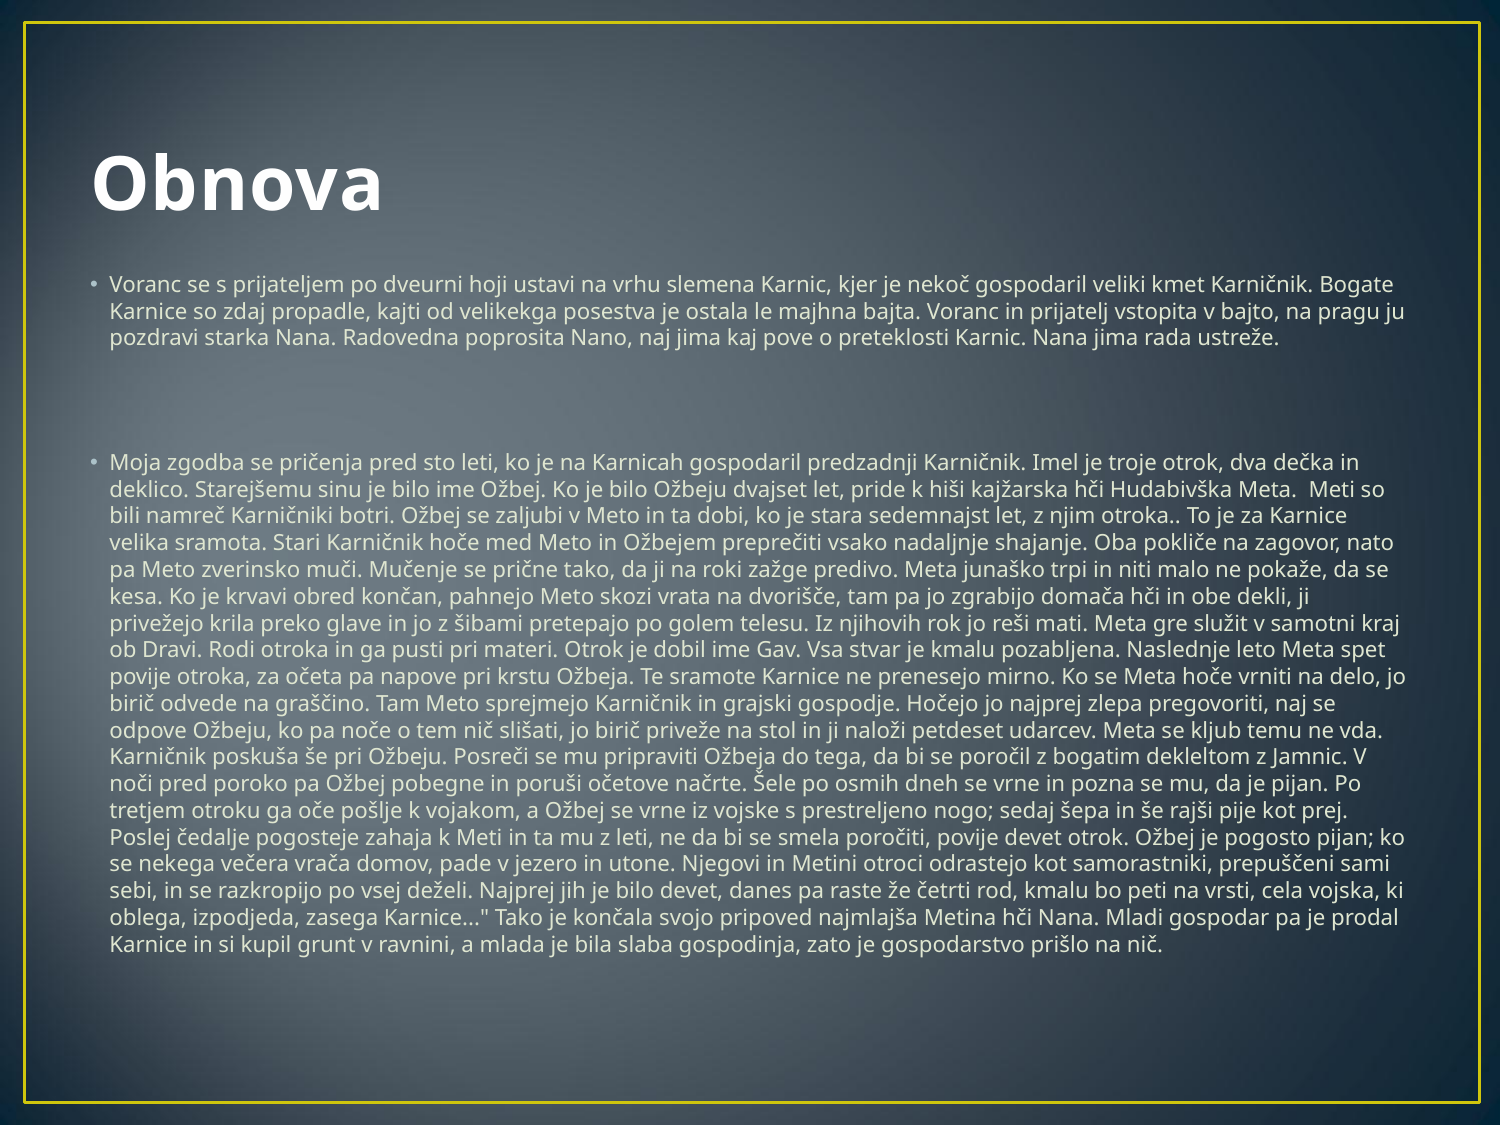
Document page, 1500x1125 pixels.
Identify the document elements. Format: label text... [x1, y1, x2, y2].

title Obnova [75, 45, 1425, 233]
picture [0, 0, 1500, 1125]
list Voranc se s prijateljem po dveurni hoji ustavi na vrhu slemena Karnic, kjer je nekoč gospodaril veliki kmet Karničnik. Bogate Karnice so zdaj propadle, kajti od velikekga posestva je ostala le majhna bajta. Voranc in prijatelj vstopita v bajto, na pragu ju pozdravi starka Nana. Radovedna poprosita Nano, naj jima kaj pove o preteklosti Karnic. Nana jima rada ustreže. Moja zgodba se pričenja pred sto leti, ko je na Karnicah gospodaril predzadnji Karničnik. Imel je troje otrok, dva dečka in deklico. Starejšemu sinu je bilo ime Ožbej. Ko je bilo Ožbeju dvajset let, pride k hiši kajžarska hči Hudabivška Meta. Meti so bili namreč Karničniki botri. Ožbej se zaljubi v Meto in ta dobi, ko je stara sedemnajst let, z njim otroka.. To je za Karnice velika sramota. Stari Karničnik hoče med Meto in Ožbejem preprečiti vsako nadaljnje shajanje. Oba pokliče na zagovor, nato pa Meto zverinsko muči. Mučenje se prične tako, da ji na roki zažge predivo. Meta junaško trpi in niti malo ne pokaže, da se kesa. Ko je krvavi obred končan, pahnejo Meto skozi vrata na dvorišče, tam pa jo zgrabijo domača hči in obe dekli, ji privežejo krila preko glave in jo z šibami pretepajo po golem telesu. Iz njihovih rok jo reši mati. Meta gre služit v samotni kraj ob Dravi. Rodi otroka in ga pusti pri materi. Otrok je dobil ime Gav. Vsa stvar je kmalu pozabljena. Naslednje leto Meta spet povije otroka, za očeta pa napove pri krstu Ožbeja. Te sramote Karnice ne prenesejo mirno. Ko se Meta hoče vrniti na delo, jo birič odvede na graščino. Tam Meto sprejmejo Karničnik in grajski gospodje. Hočejo jo najprej zlepa pregovoriti, naj se odpove Ožbeju, ko pa noče o tem nič slišati, jo birič priveže na stol in ji naloži petdeset udarcev. Meta se kljub temu ne vda. Karničnik poskuša še pri Ožbeju. Posreči se mu pripraviti Ožbeja do tega, da bi se poročil z bogatim dekleltom z Jamnic. V noči pred poroko pa Ožbej pobegne in poruši očetove načrte. Šele po osmih dneh se vrne in pozna se mu, da je pijan. Po tretjem otroku ga oče pošlje k vojakom, a Ožbej se vrne iz vojske s prestreljeno nogo; sedaj šepa in še rajši pije kot prej. Poslej čedalje pogosteje zahaja k Meti in ta mu z leti, ne da bi se smela poročiti, povije devet otrok. Ožbej je pogosto pijan; ko se nekega večera vrača domov, pade v jezero in utone. Njegovi in Metini otroci odrastejo kot samorastniki, prepuščeni sami sebi, in se razkropijo po vsej deželi. Najprej jih je bilo devet, danes pa raste že četrti rod, kmalu bo peti na vrsti, cela vojska, ki oblega, izpodjeda, zasega Karnice..." Tako je končala svojo pripoved najmlajša Metina hči Nana. Mladi gospodar pa je prodal Karnice in si kupil grunt v ravnini, a mlada je bila slaba gospodinja, zato je gospodarstvo prišlo na nič. [75, 262, 1425, 1005]
